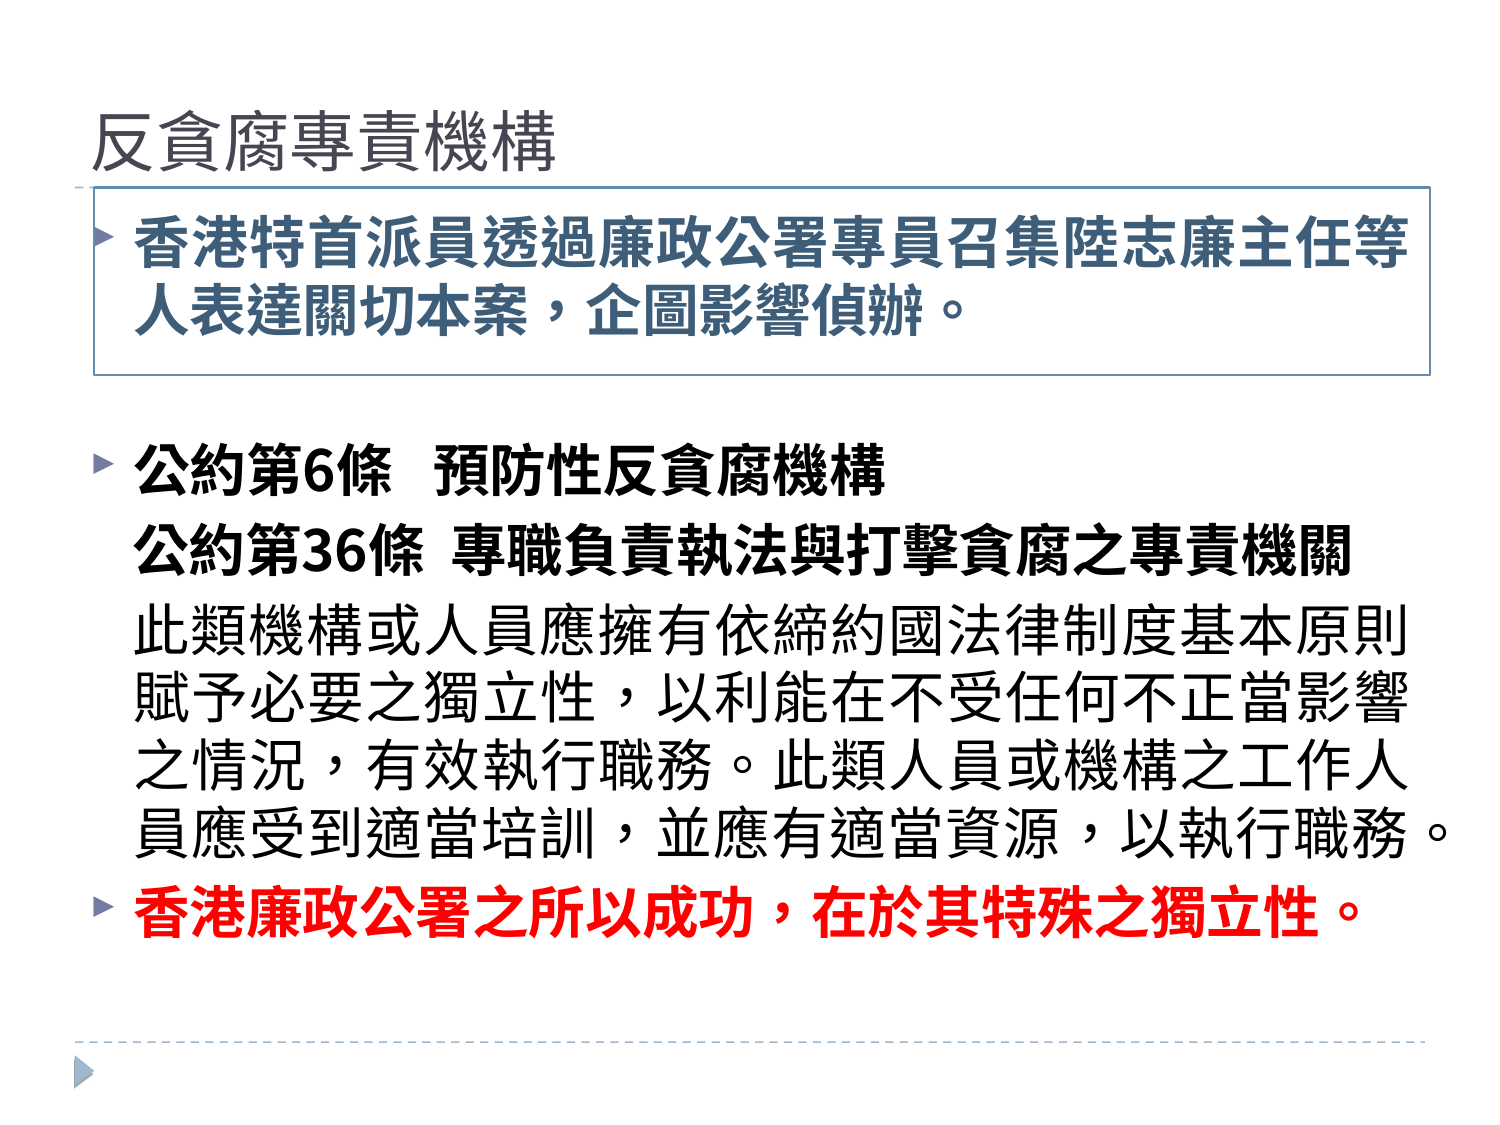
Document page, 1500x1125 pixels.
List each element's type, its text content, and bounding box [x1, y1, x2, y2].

list 香港特首派員透過廉政公署專員召集陸志廉主任等人表達關切本案，企圖影響偵辦。 公約第6條 預防性反貪腐機構 公約第36條 專職負責執法與打擊貪腐之專責機關 此類機構或人員應擁有依締約國法律制度基本原則賦予必要之獨立性，以利能在不受任何不正當影響之情況，有效執行職務。此類人員或機構之工作人員應受到適當培訓，並應有適當資源，以執行職務。 香港廉政公署之所以成功，在於其特殊之獨立性。 [75, 200, 1425, 1010]
list 香港特首派員透過廉政公署專員召集陸志廉主任等人表達關切本案，企圖影響偵辦。 公約第6條 預防性反貪腐機構 公約第36條 專職負責執法與打擊貪腐之專責機關 此類機構或人員應擁有依締約國法律制度基本原則賦予必要之獨立性，以利能在不受任何不正當影響之情況，有效執行職務。此類人員或機構之工作人員應受到適當培訓，並應有適當資源，以執行職務。 香港廉政公署之所以成功，在於其特殊之獨立性。 [95, 200, 1425, 374]
title 反貪腐專責機構 [75, 24, 1425, 188]
